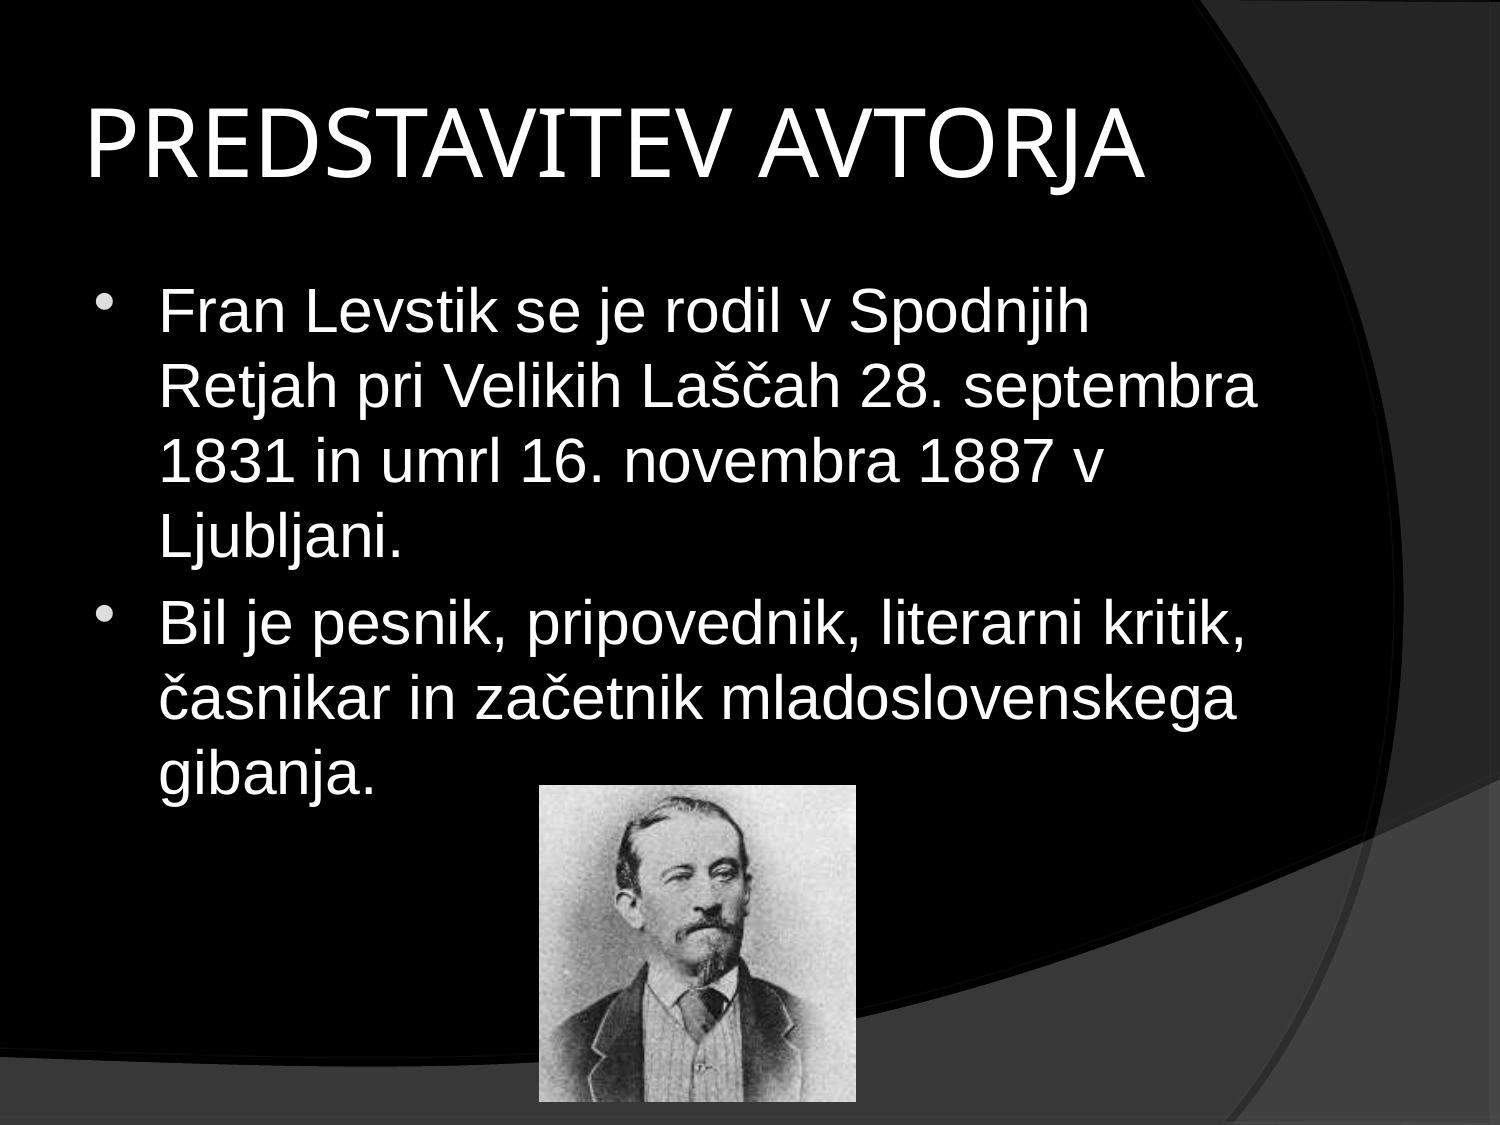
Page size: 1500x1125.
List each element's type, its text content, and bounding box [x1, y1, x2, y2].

picture [539, 785, 856, 1102]
list Fran Levstik se je rodil v Spodnjih Retjah pri Velikih Laščah 28. septembra 1831 in umrl 16. novembra 1887 v Ljubljani. Bil je pesnik, pripovednik, literarni kritik, časnikar in začetnik mladoslovenskega gibanja. [75, 262, 1300, 1005]
title PREDSTAVITEV AVTORJA [75, 45, 1300, 233]
